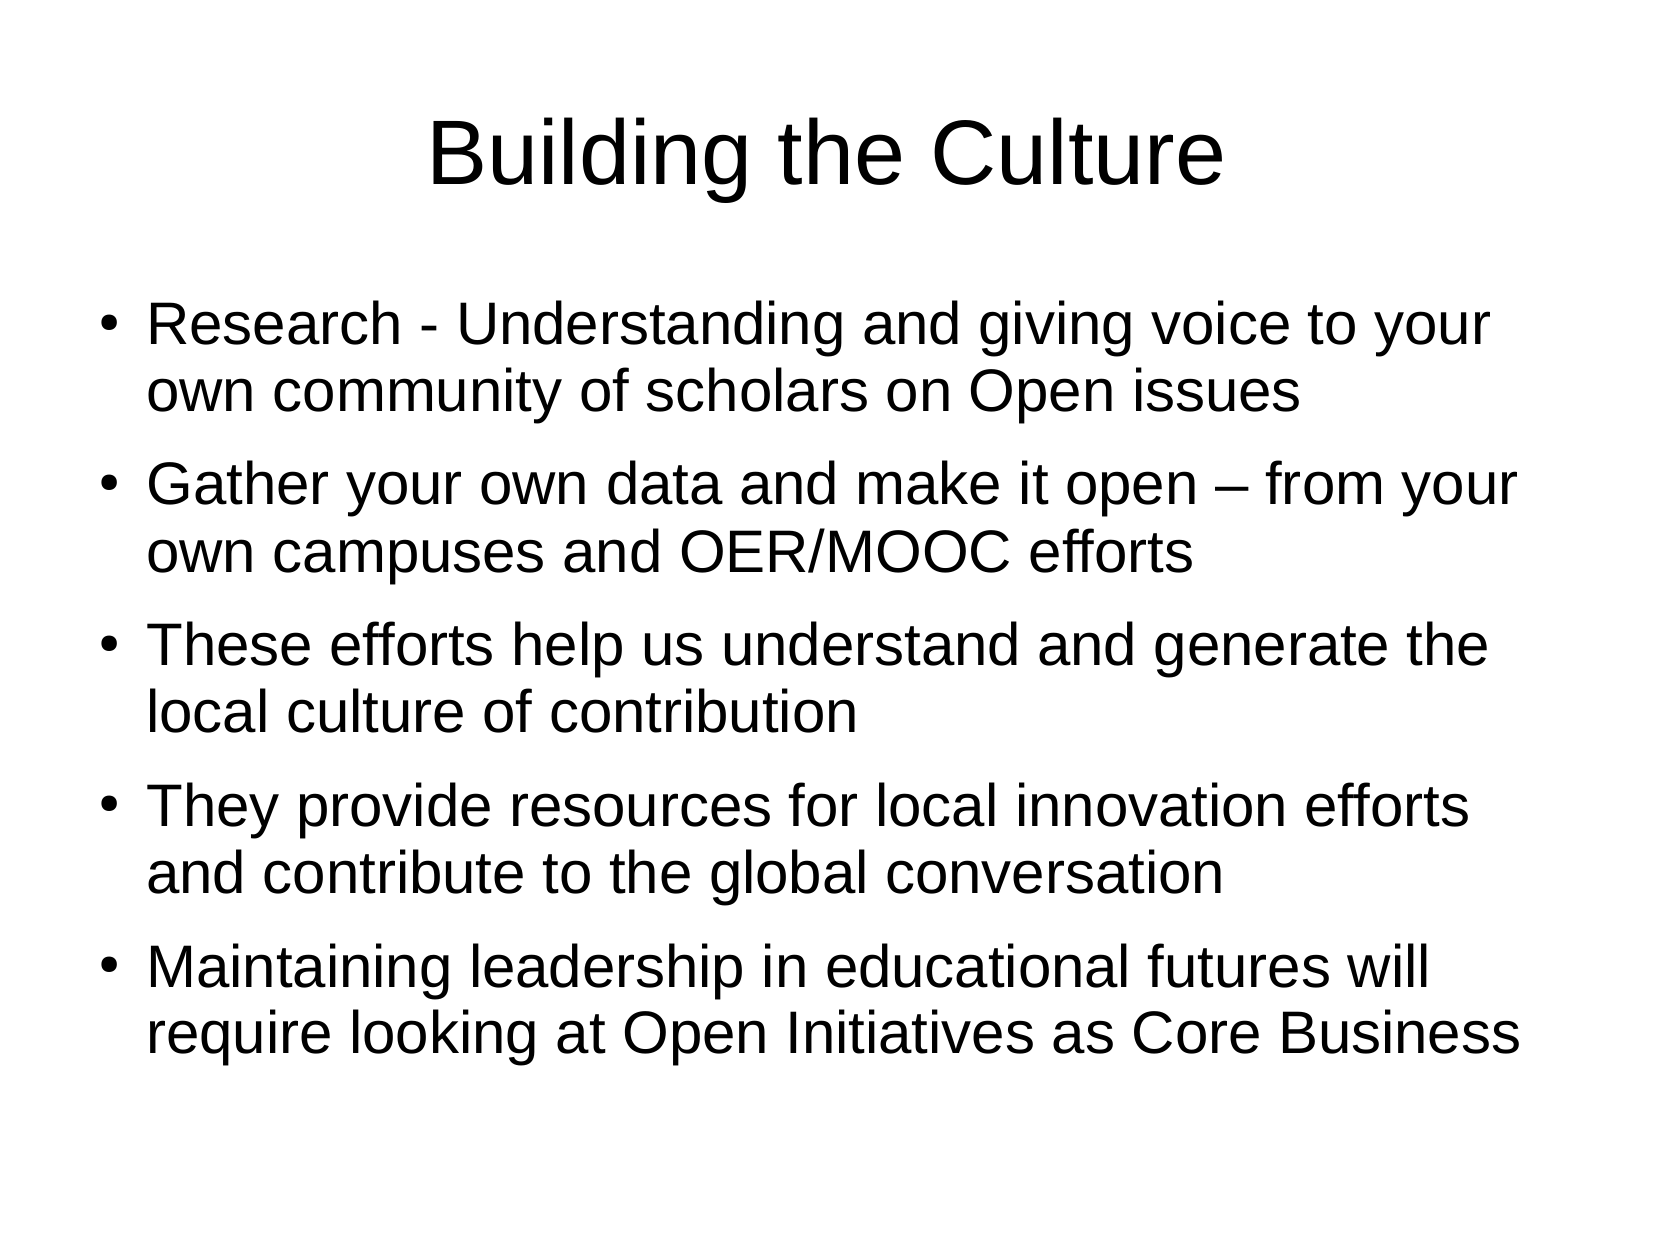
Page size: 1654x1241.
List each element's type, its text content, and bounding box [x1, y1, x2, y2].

list Research - Understanding and giving voice to your own community of scholars on Open issues Gather your own data and make it open – from your own campuses and OER/MOOC efforts These efforts help us understand and generate the local culture of contribution They provide resources for local innovation efforts and contribute to the global conversation Maintaining leadership in educational futures will require looking at Open Initiatives as Core Business [82, 290, 1538, 1141]
title Building the Culture [82, 49, 1571, 257]
